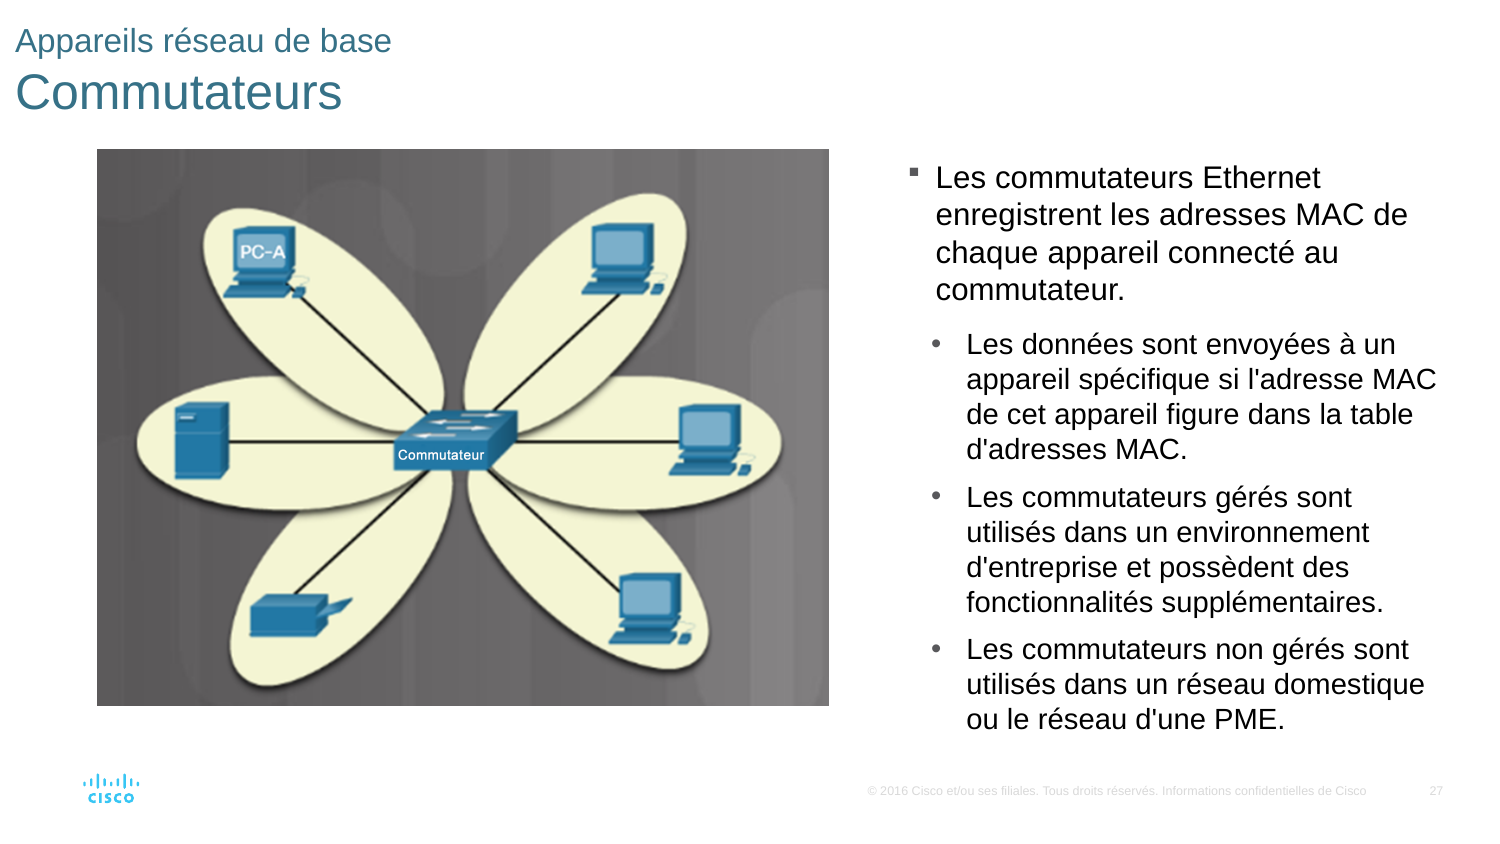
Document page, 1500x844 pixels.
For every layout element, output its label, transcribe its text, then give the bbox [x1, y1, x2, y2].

list Les commutateurs Ethernet enregistrent les adresses MAC de chaque appareil connecté au commutateur. Les données sont envoyées à un appareil spécifique si l'adresse MAC de cet appareil figure dans la table d'adresses MAC. Les commutateurs gérés sont utilisés dans un environnement d'entreprise et possèdent des fonctionnalités supplémentaires. Les commutateurs non gérés sont utilisés dans un réseau domestique ou le réseau d'une PME. [892, 149, 1469, 832]
picture [97, 149, 829, 707]
title Appareils réseau de base Commutateurs [0, 7, 1500, 132]
